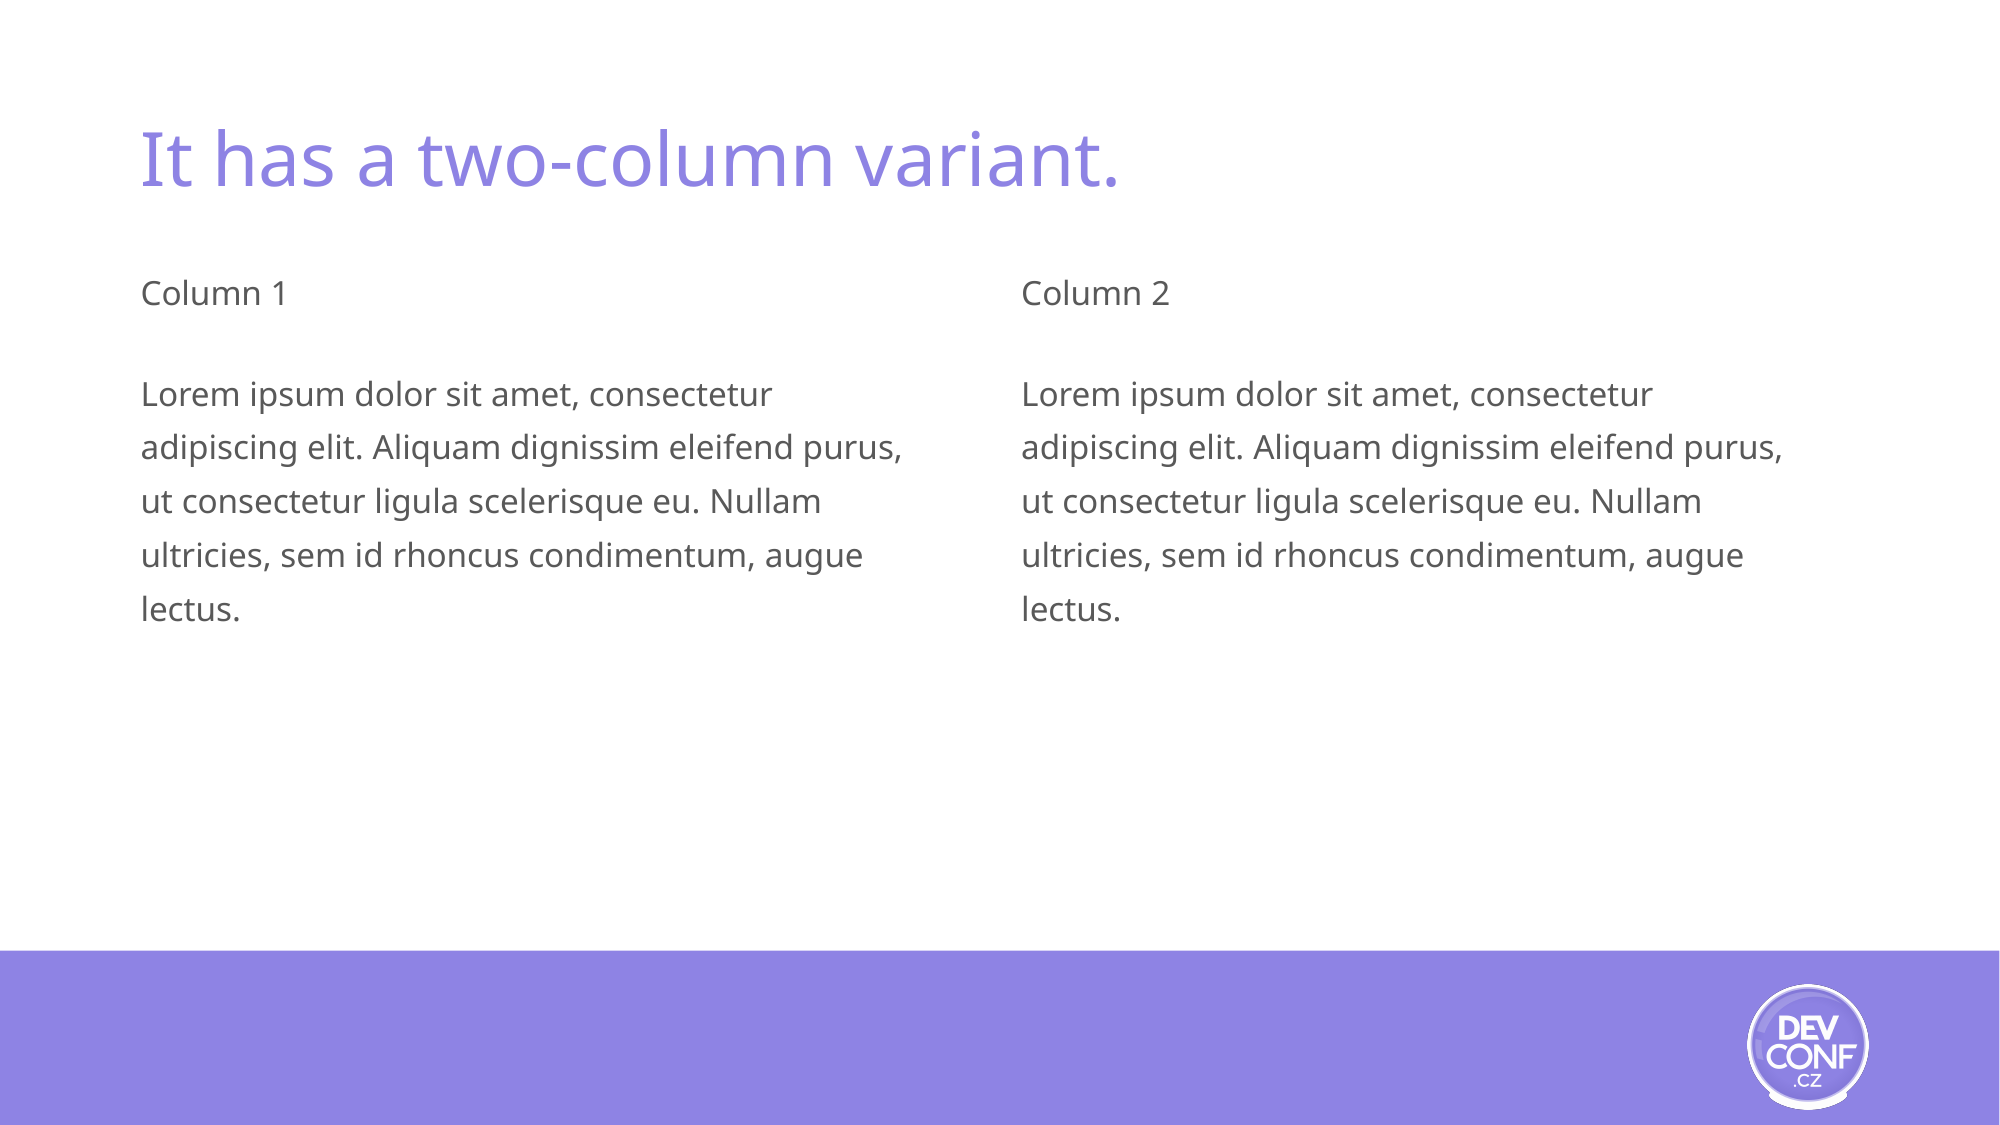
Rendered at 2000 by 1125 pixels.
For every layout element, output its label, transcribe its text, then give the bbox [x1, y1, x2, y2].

list Lorem ipsum dolor sit amet, consectetur adipiscing elit. Aliquam dignissim eleifend purus, ut consectetur ligula scelerisque eu. Nullam ultricies, sem id rhoncus condimentum, augue lectus. [1021, 358, 1791, 937]
picture [1747, 984, 1869, 1110]
subtitle Column 1 [140, 261, 910, 320]
list Lorem ipsum dolor sit amet, consectetur adipiscing elit. Aliquam dignissim eleifend purus, ut consectetur ligula scelerisque eu. Nullam ultricies, sem id rhoncus condimentum, augue lectus. [140, 358, 910, 937]
subtitle Column 2 [1021, 261, 1791, 320]
title It has a two-column variant. [140, 93, 1791, 219]
